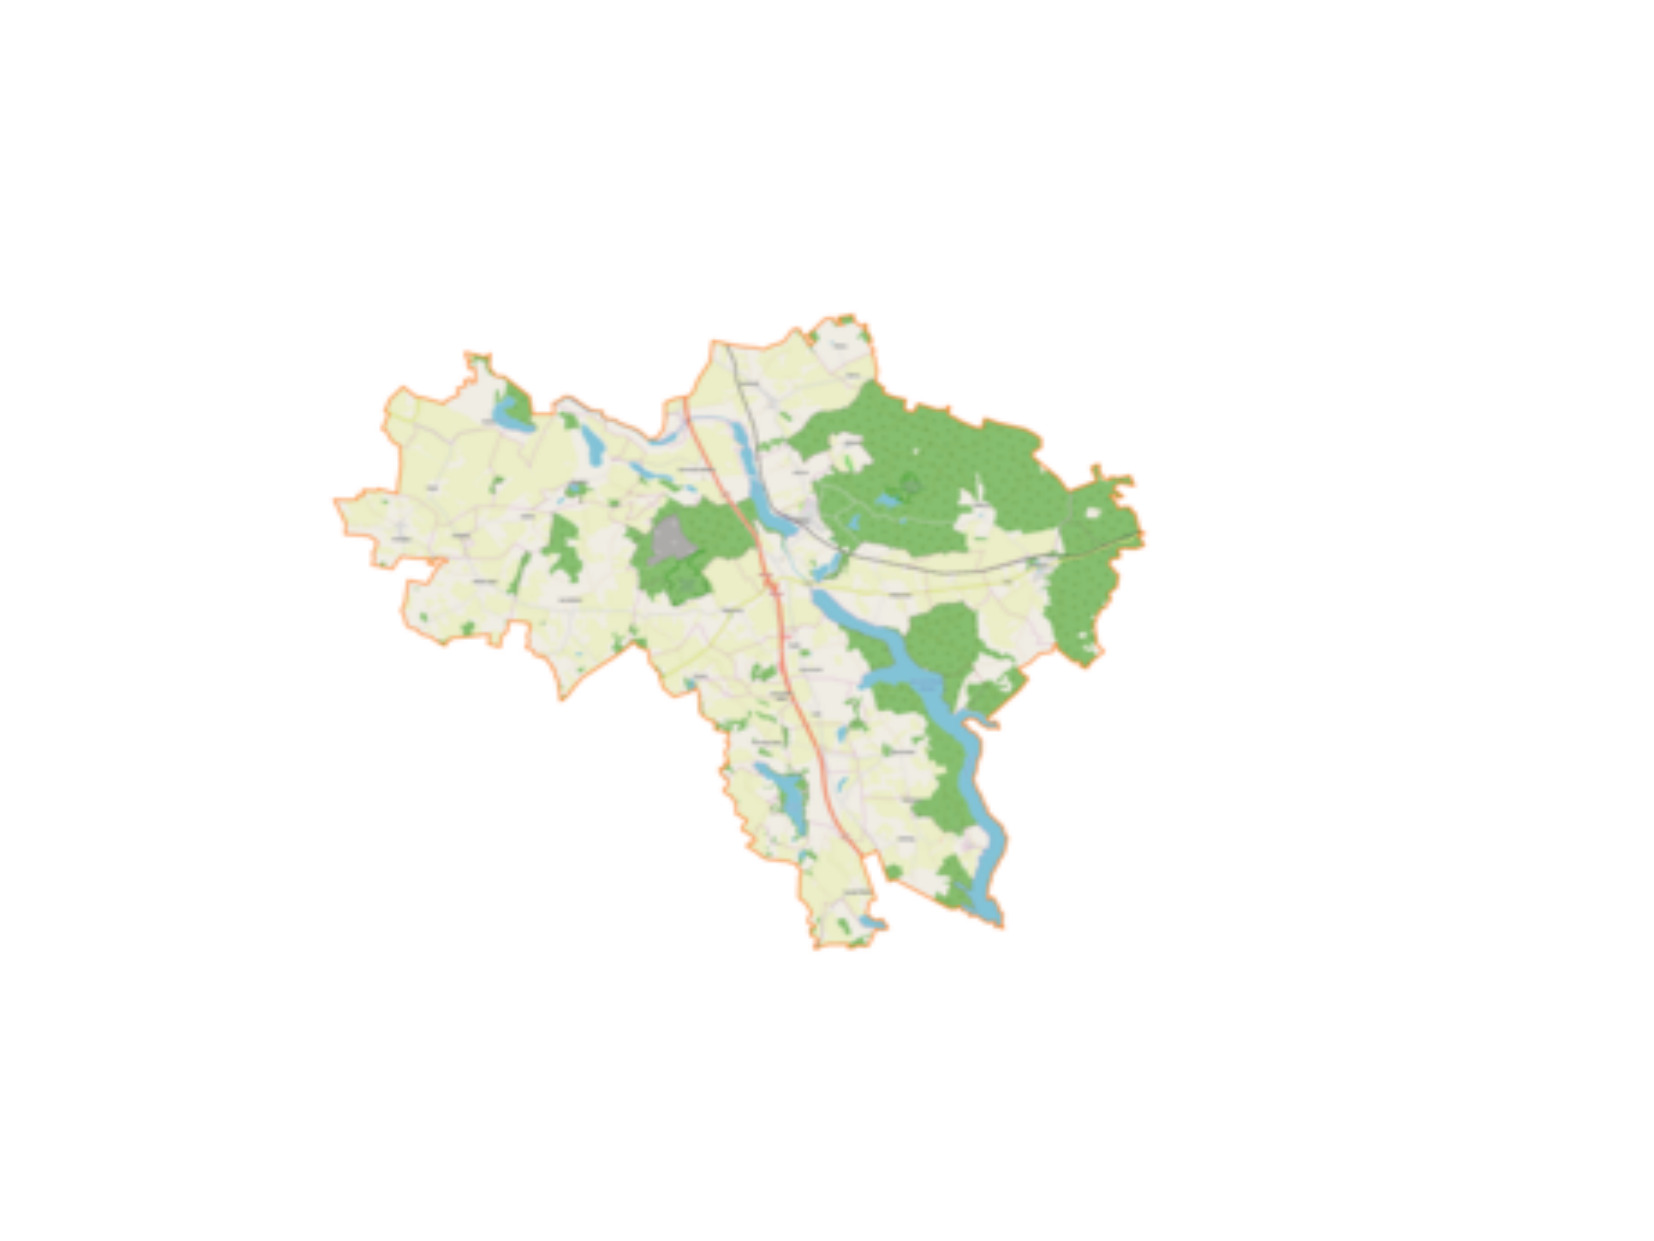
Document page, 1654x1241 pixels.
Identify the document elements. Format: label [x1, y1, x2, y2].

picture [324, 295, 1182, 975]
